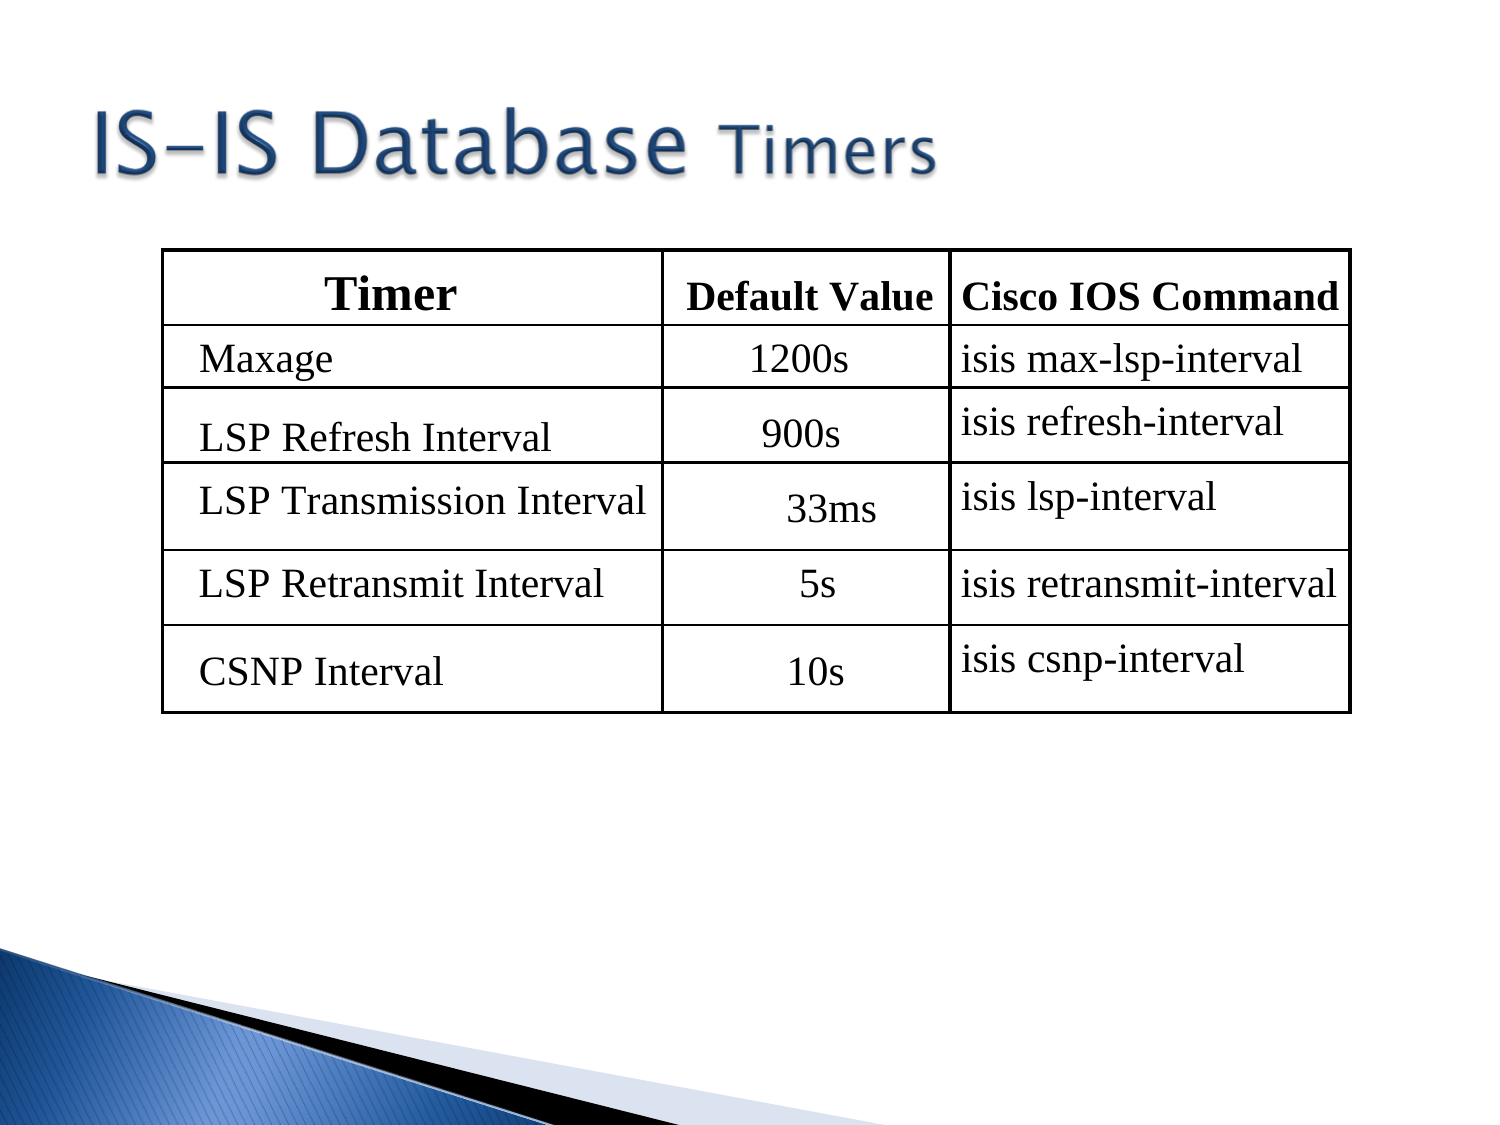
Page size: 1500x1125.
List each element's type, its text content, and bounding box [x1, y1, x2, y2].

text_box isis csnp-interval [949, 624, 1258, 688]
text_box [75, 45, 1426, 234]
text_box Maxage [187, 324, 346, 388]
text_box CSNP Interval [186, 637, 457, 700]
text_box LSP Refresh Interval [187, 403, 565, 466]
text_box Timer [312, 254, 470, 327]
text_box isis lsp-interval [949, 462, 1230, 525]
text_box LSP Retransmit Interval [186, 549, 617, 613]
text_box isis max-lsp-interval [948, 324, 1316, 388]
text_box isis refresh-interval [948, 387, 1297, 450]
text_box 10s [774, 637, 858, 700]
text_box LSP Transmission Interval [186, 466, 660, 529]
text_box 1200s [737, 324, 862, 388]
text_box 5s [787, 549, 849, 613]
picture [0, 947, 559, 1125]
text_box 33ms [774, 474, 890, 538]
text_box Default Value [674, 262, 946, 325]
text_box 900s [749, 399, 854, 463]
list [62, 224, 1413, 1005]
text_box isis retransmit-interval [948, 549, 1350, 613]
text_box Cisco IOS Command [949, 262, 1353, 325]
